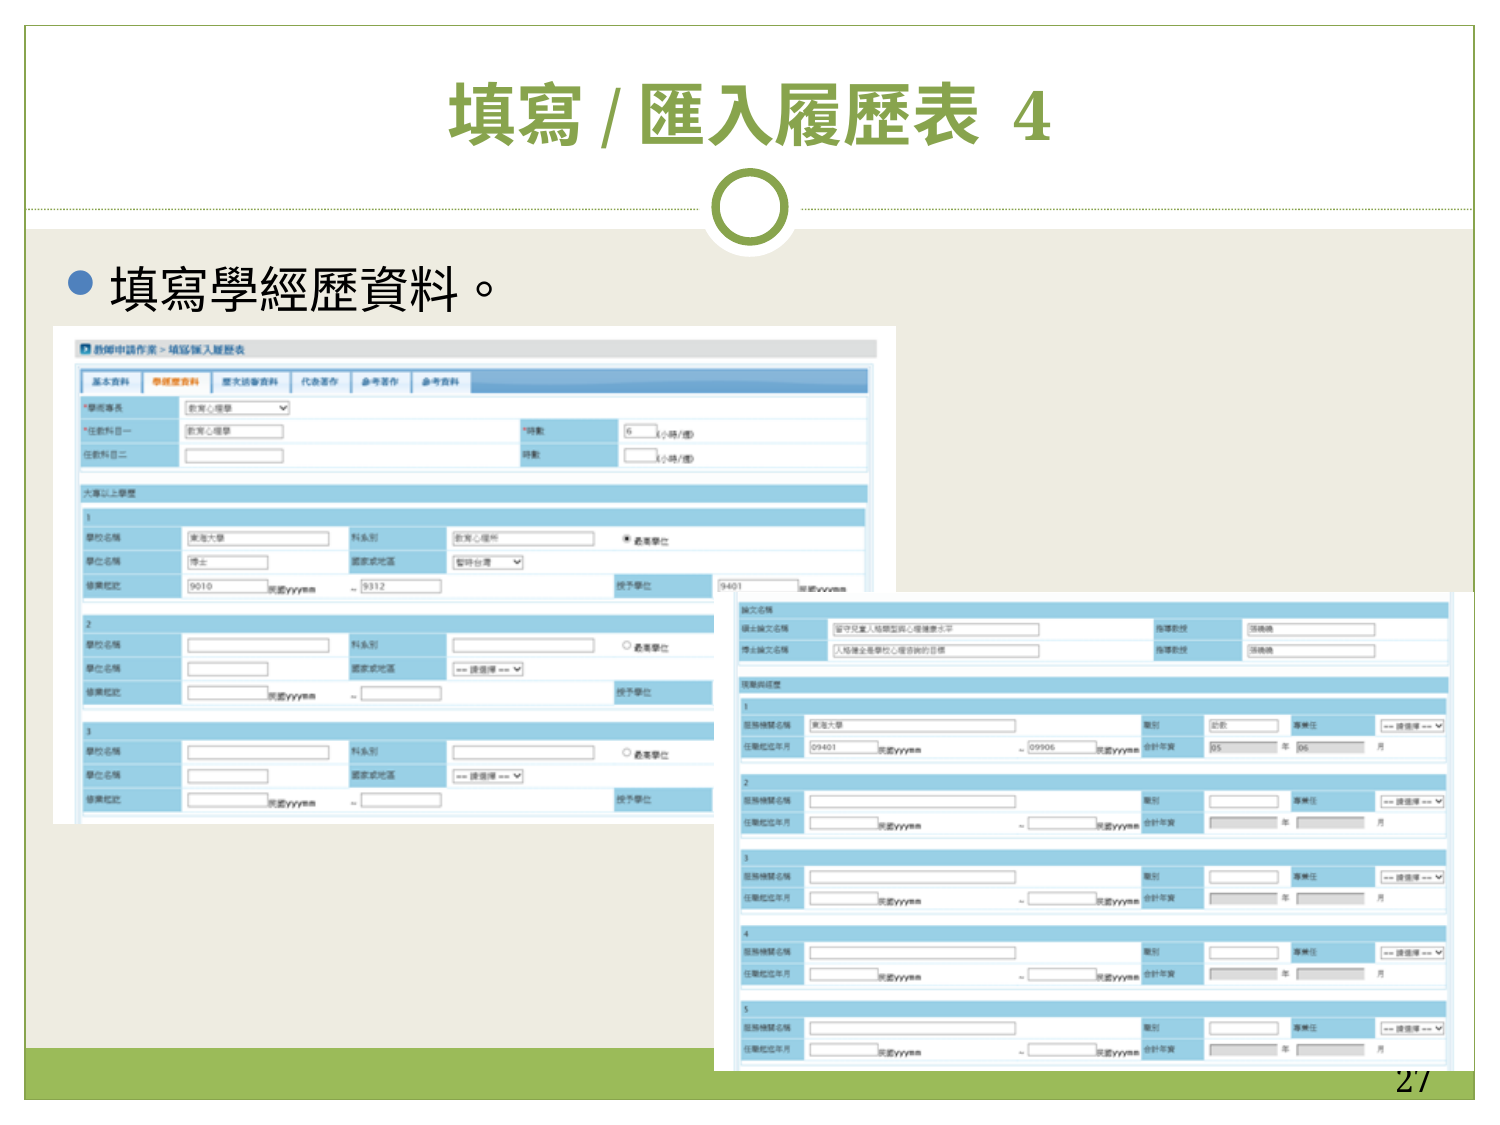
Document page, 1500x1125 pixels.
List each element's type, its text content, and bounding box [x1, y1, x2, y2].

title 填寫/匯入履歷表 4 [49, 37, 1450, 162]
text_box [1376, 1071, 1452, 1118]
picture [53, 326, 1474, 1071]
list 填寫學經歷資料。 [49, 250, 1445, 1001]
